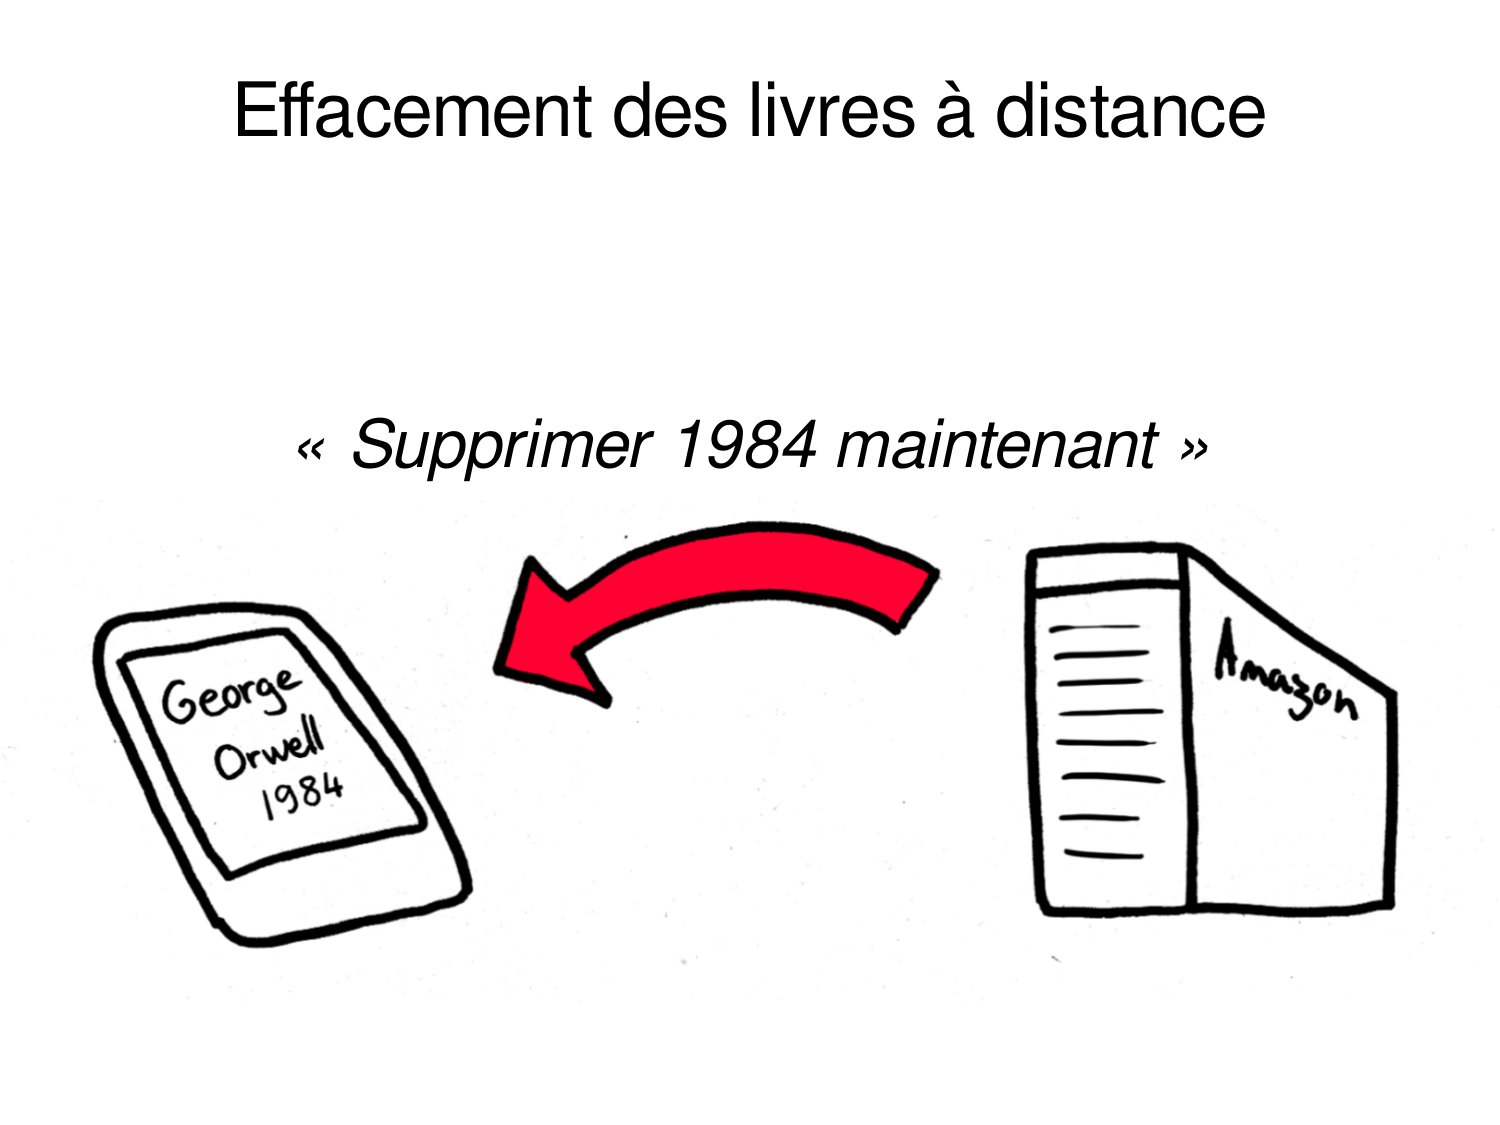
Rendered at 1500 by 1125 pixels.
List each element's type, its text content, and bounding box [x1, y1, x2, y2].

text_box Effacement des livres à distance [82, 60, 1418, 158]
text_box « Supprimer 1984 maintenant » [41, 366, 1459, 500]
picture [0, 500, 1500, 1003]
